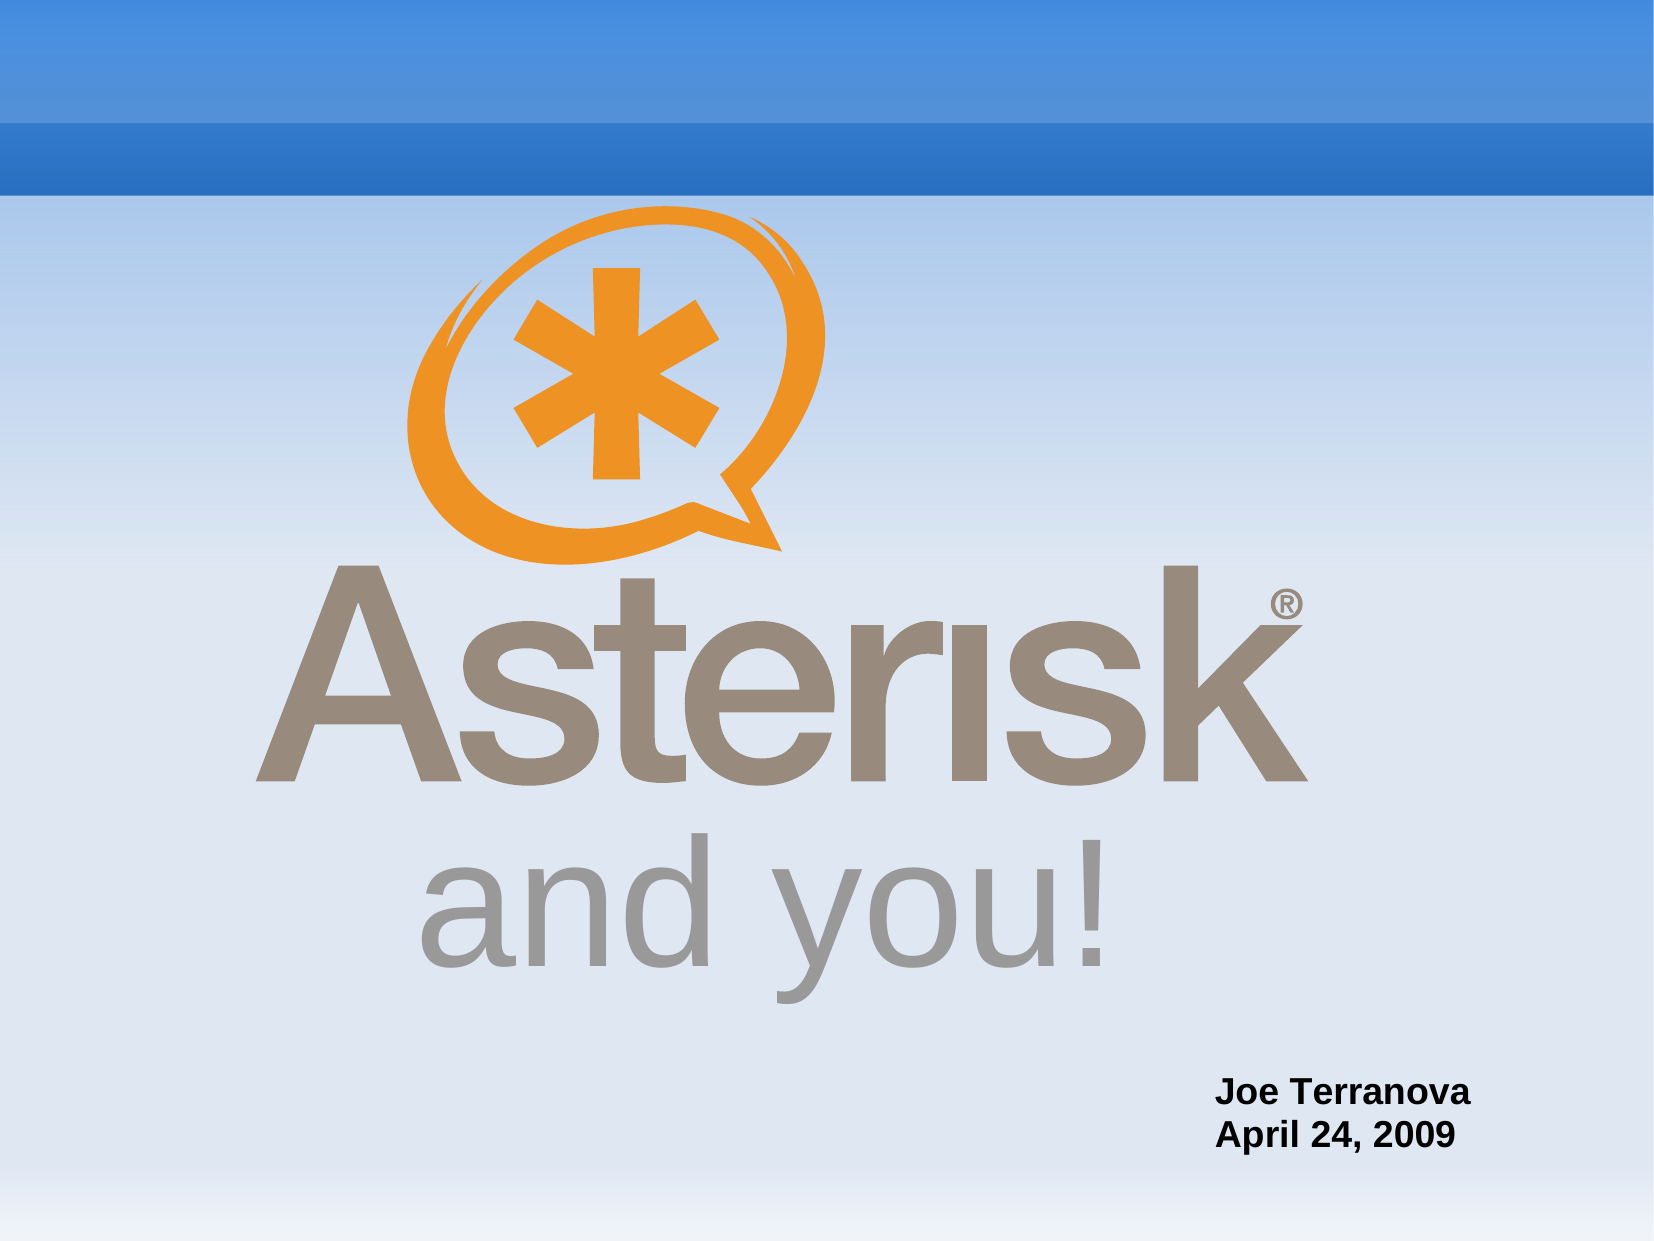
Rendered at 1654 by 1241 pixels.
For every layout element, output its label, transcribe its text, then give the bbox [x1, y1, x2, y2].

text_box and you! [400, 792, 1201, 1013]
text_box Joe Terranova April 24, 2009 [1200, 1063, 1501, 1163]
picture [0, 0, 1654, 1241]
